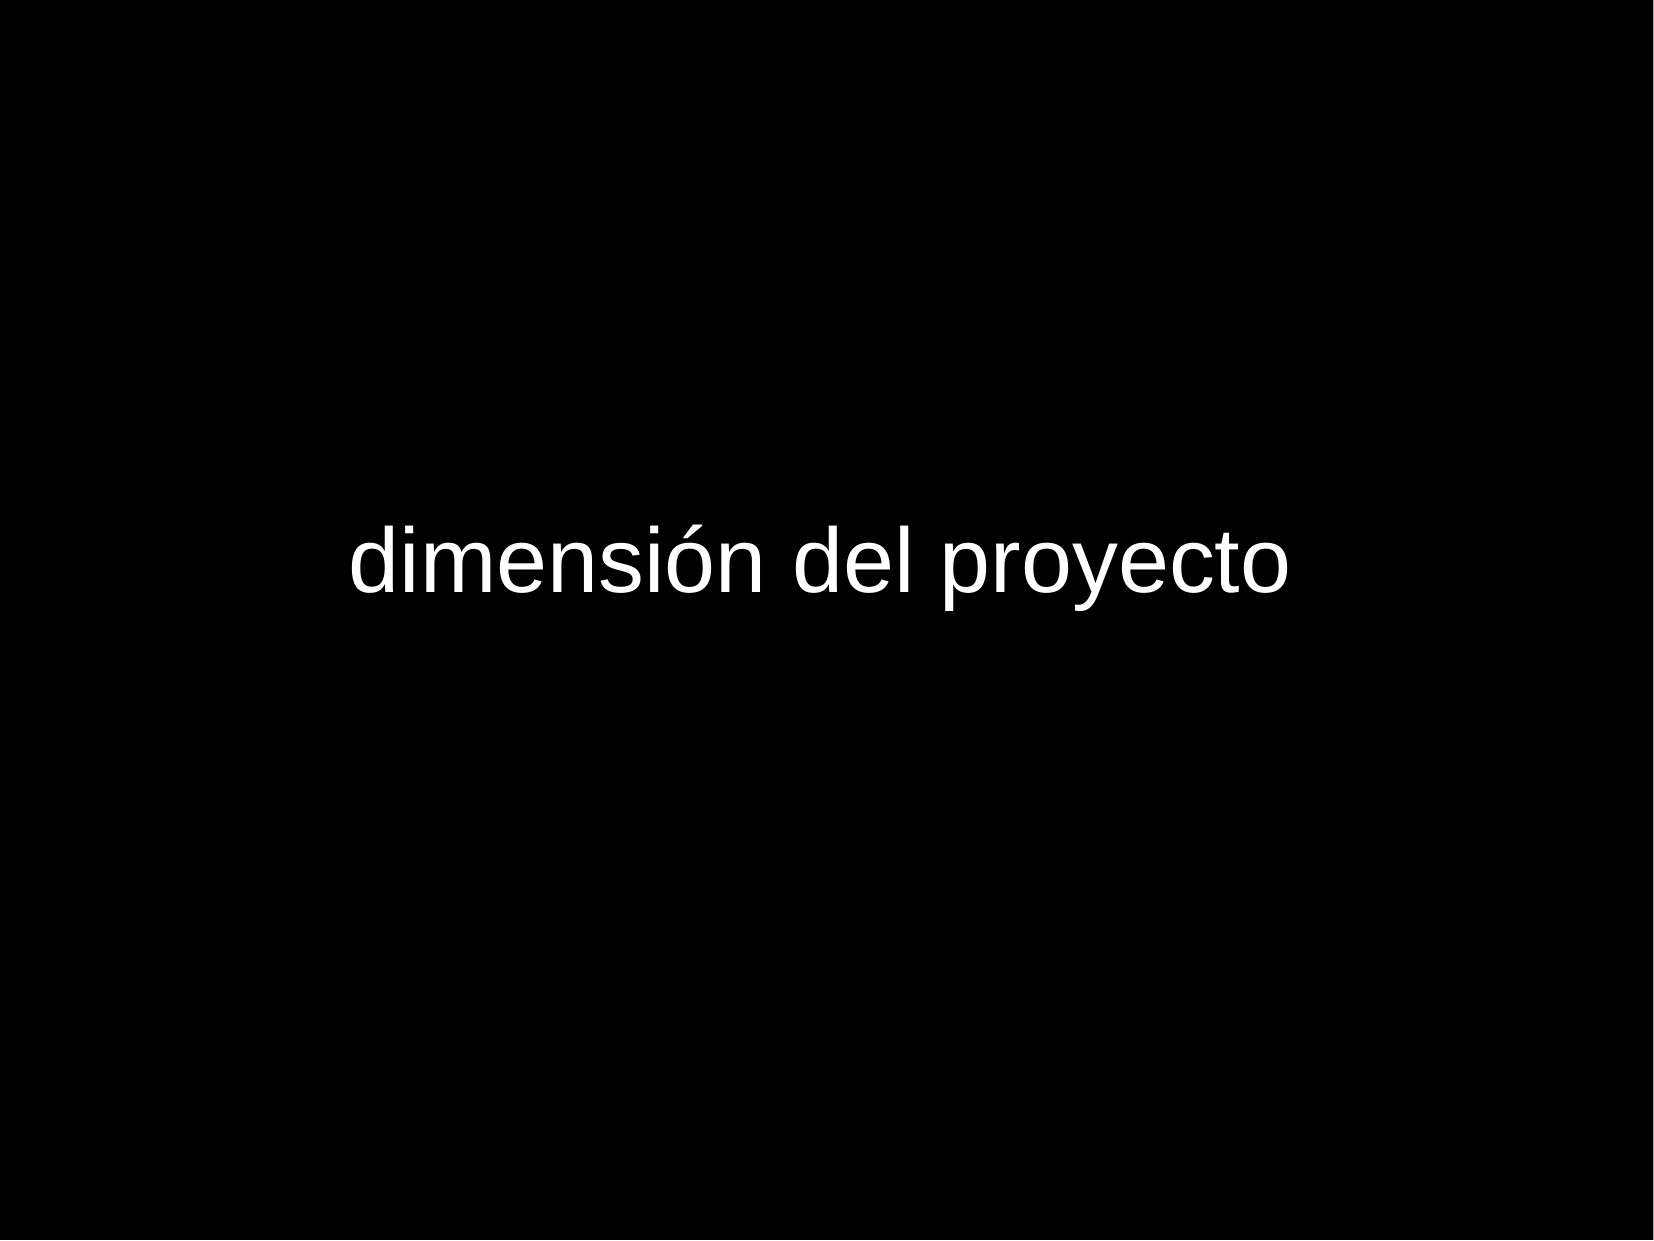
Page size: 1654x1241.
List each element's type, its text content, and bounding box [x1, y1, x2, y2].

title dimensión del proyecto [76, 383, 1565, 739]
